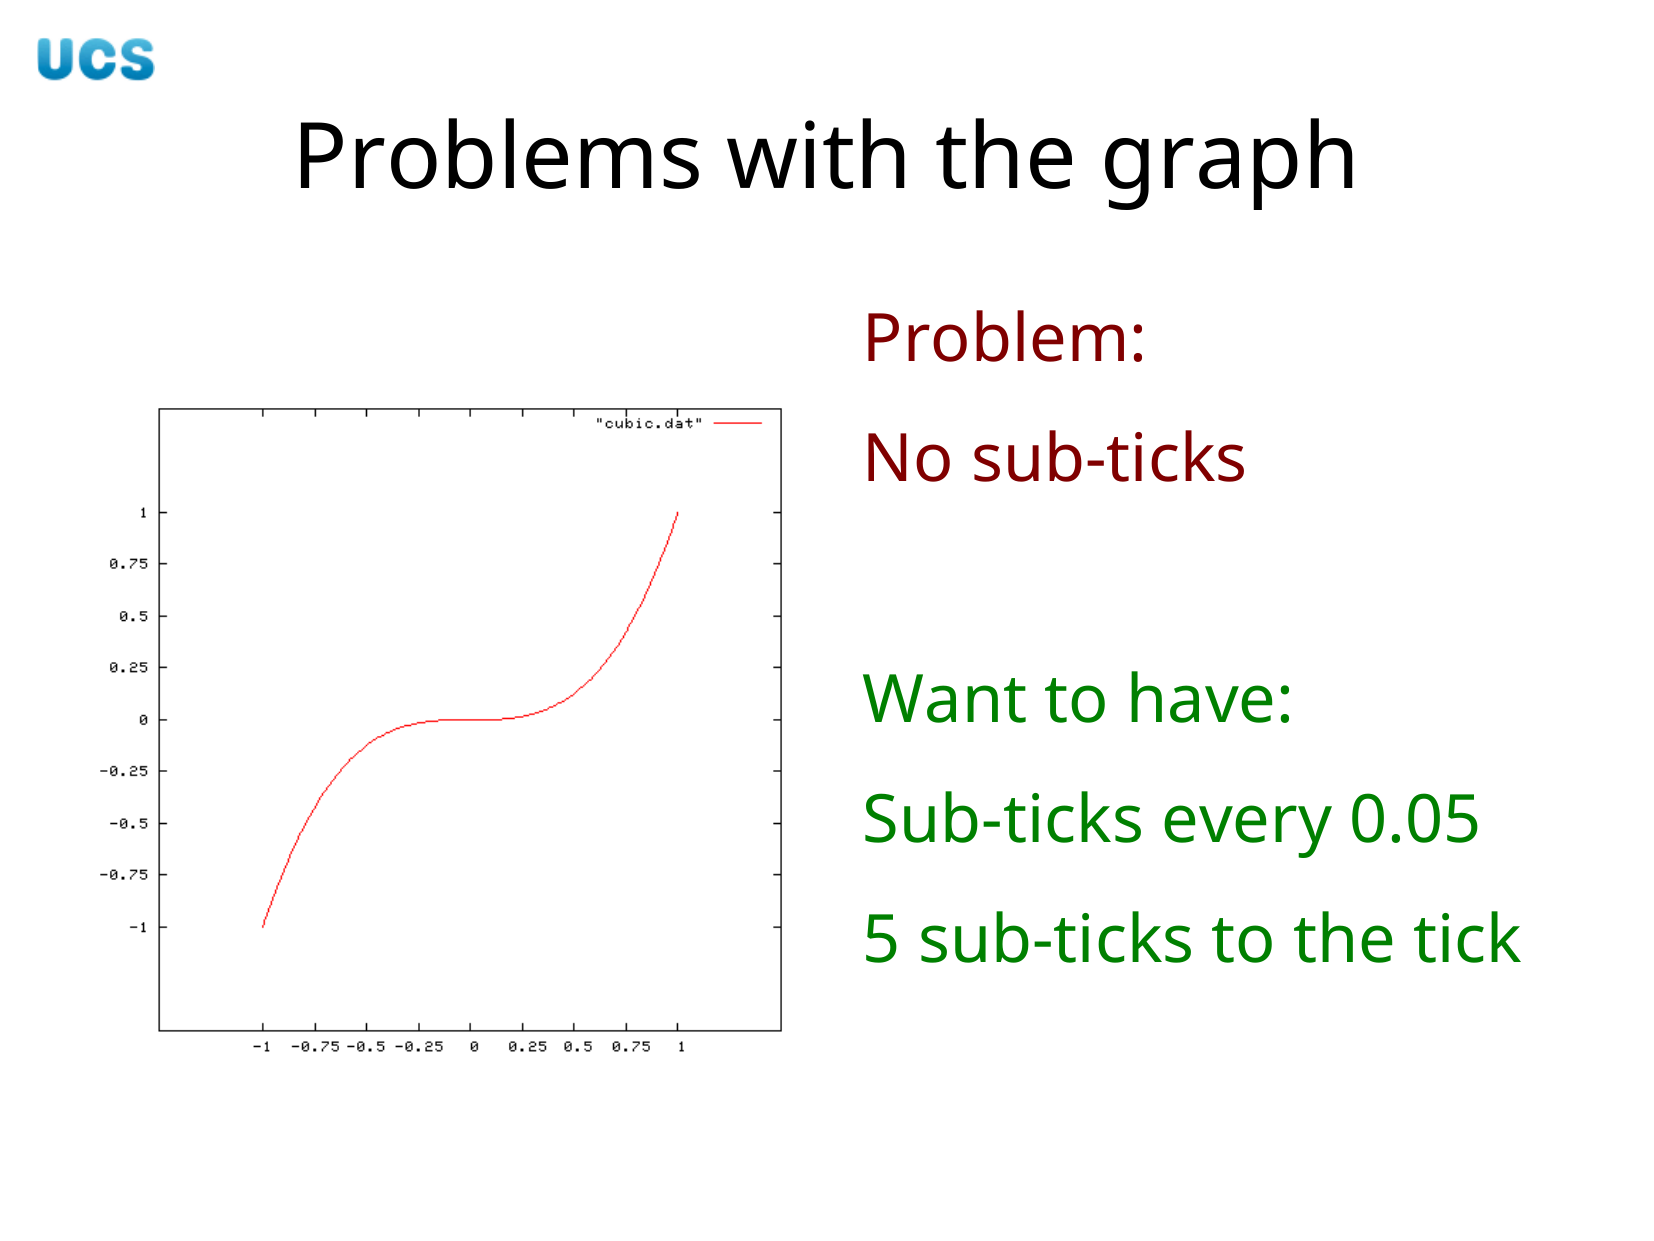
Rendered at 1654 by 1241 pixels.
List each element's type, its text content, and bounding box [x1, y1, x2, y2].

list Problem: No sub-ticks Want to have: Sub-ticks every 0.05 5 sub-ticks to the tick [845, 290, 1572, 1109]
picture [82, 336, 809, 1063]
title Problems with the graph [82, 49, 1571, 257]
picture [37, 37, 155, 82]
